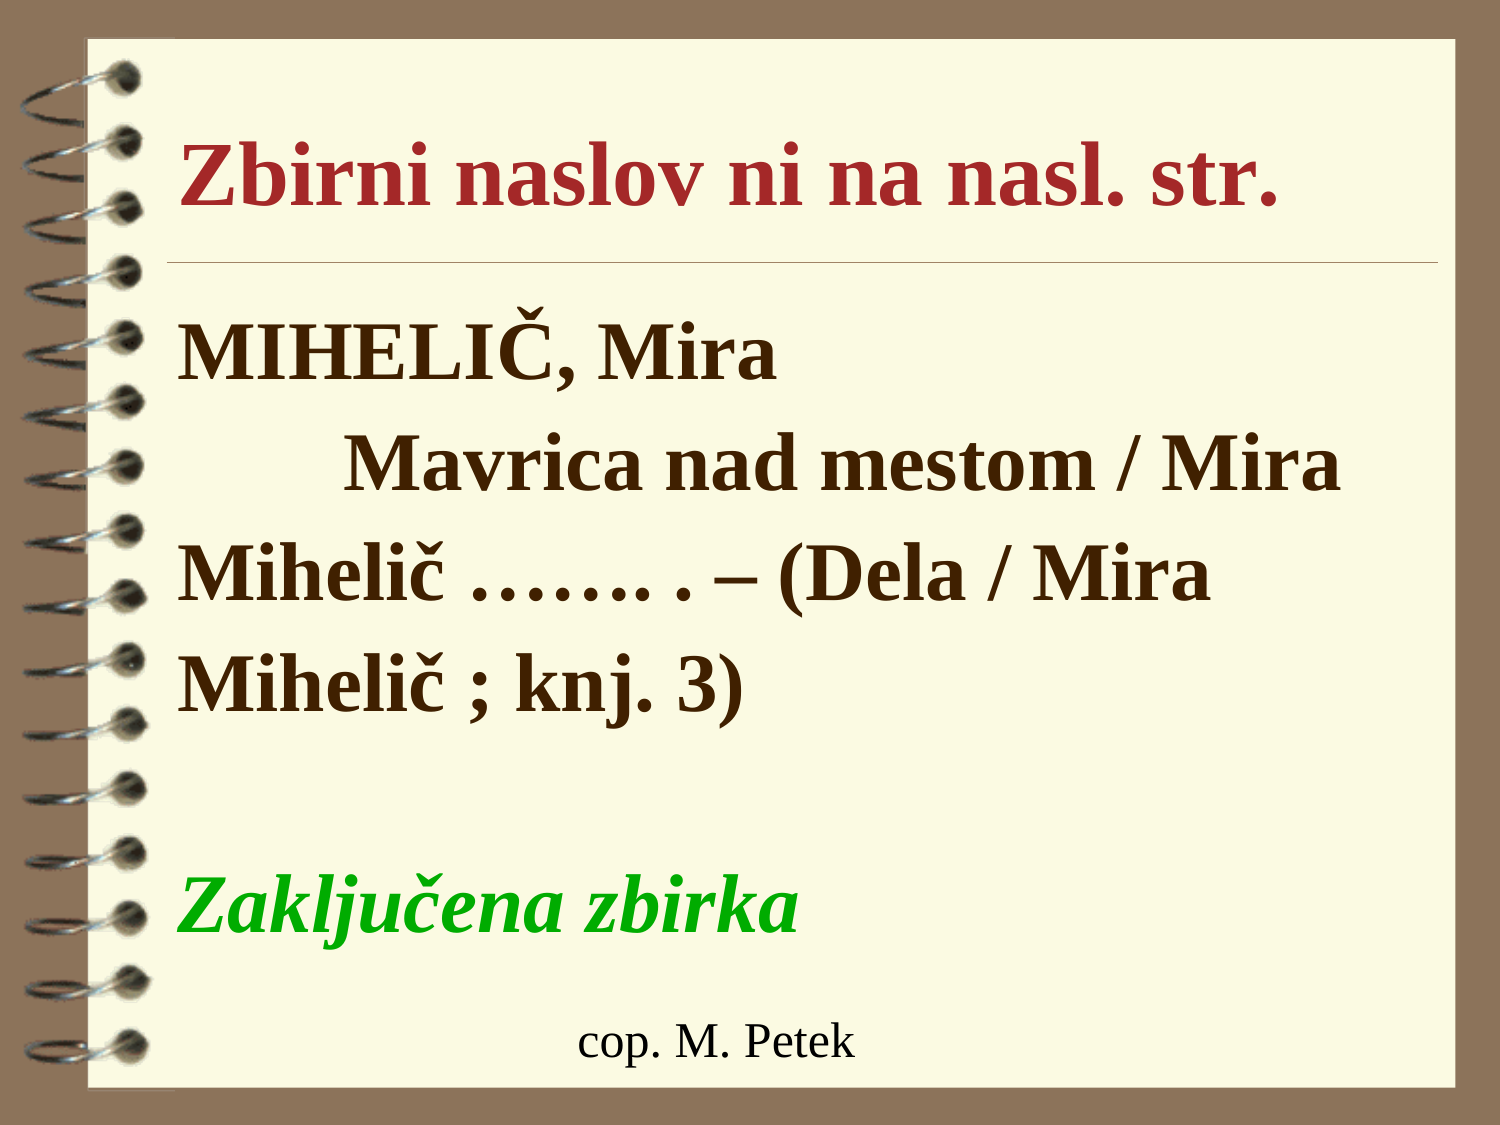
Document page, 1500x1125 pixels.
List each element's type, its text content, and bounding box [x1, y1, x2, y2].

picture [0, 0, 175, 1125]
title Zbirni naslov ni na nasl. str. [162, 74, 1438, 263]
list MIHELIČ, Mira Mavrica nad mestom / Mira Mihelič ……. . – (Dela / Mira Mihelič ; knj. 3) Zaključena zbirka [162, 299, 1438, 976]
